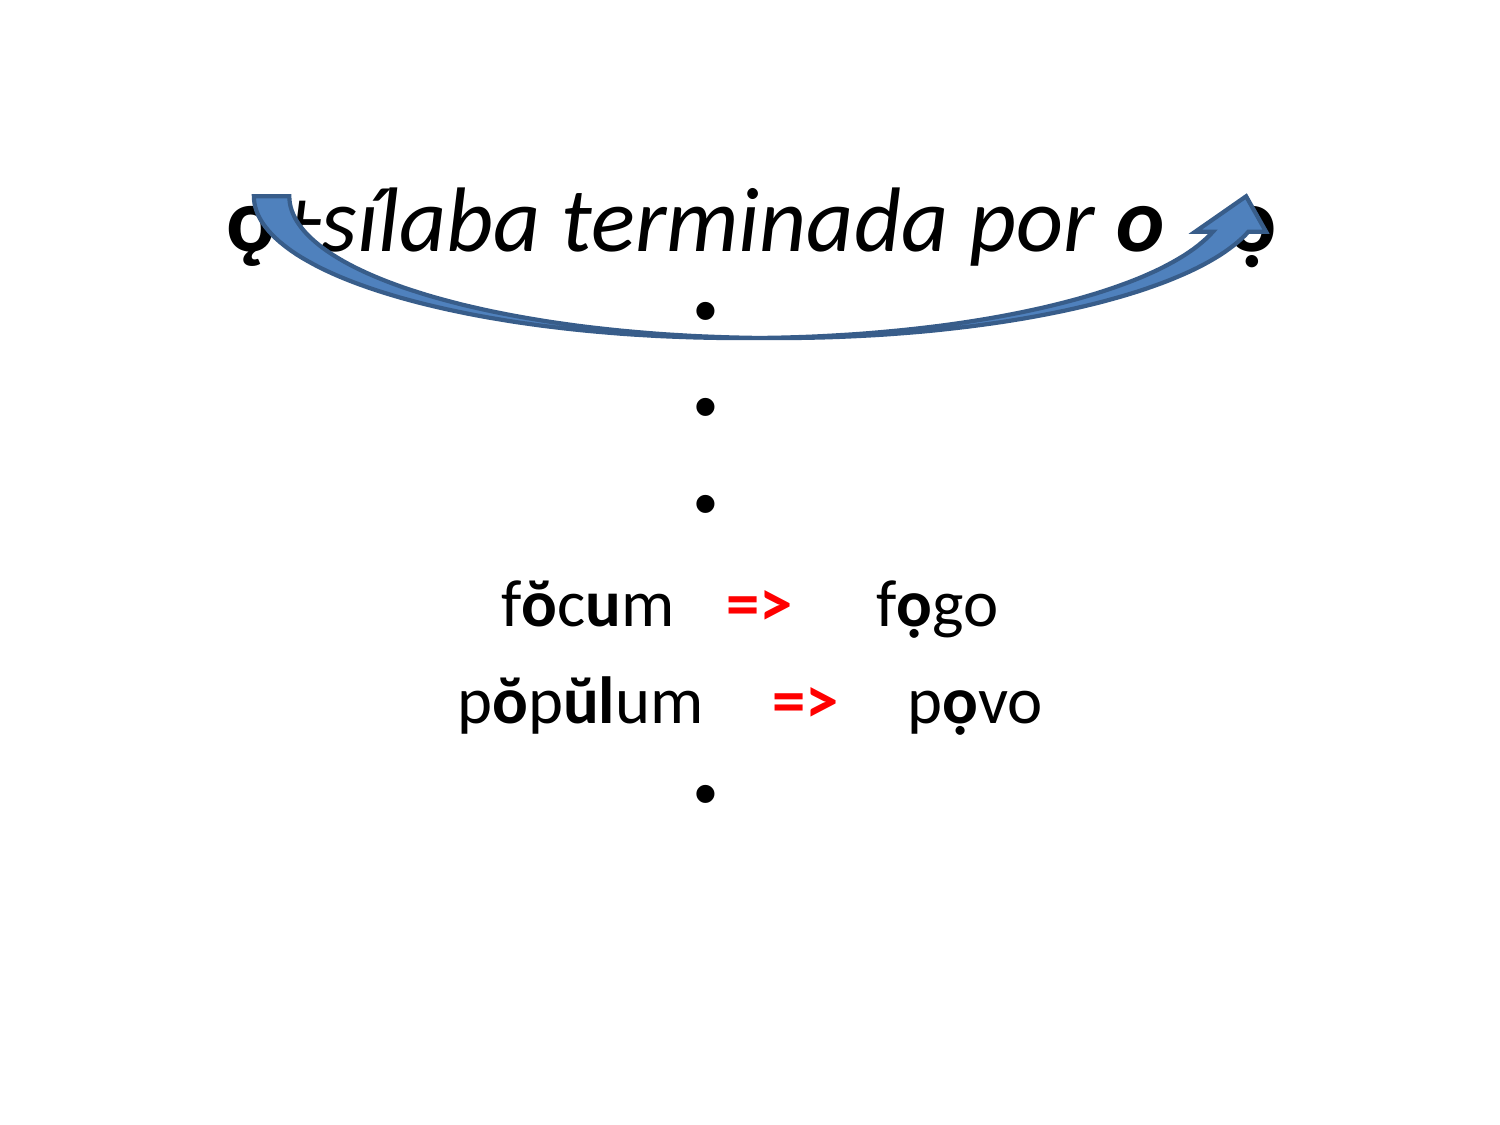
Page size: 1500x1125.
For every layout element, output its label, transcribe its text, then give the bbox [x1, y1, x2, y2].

title ǫ+sílaba terminada por o ọ [76, 42, 1427, 231]
text_box [253, 196, 1267, 339]
list fŏcum => fọgo pŏpŭlum => pọvo [75, 262, 1426, 1005]
list fŏcum => fọgo pŏpŭlum => pọvo [347, 262, 1171, 337]
